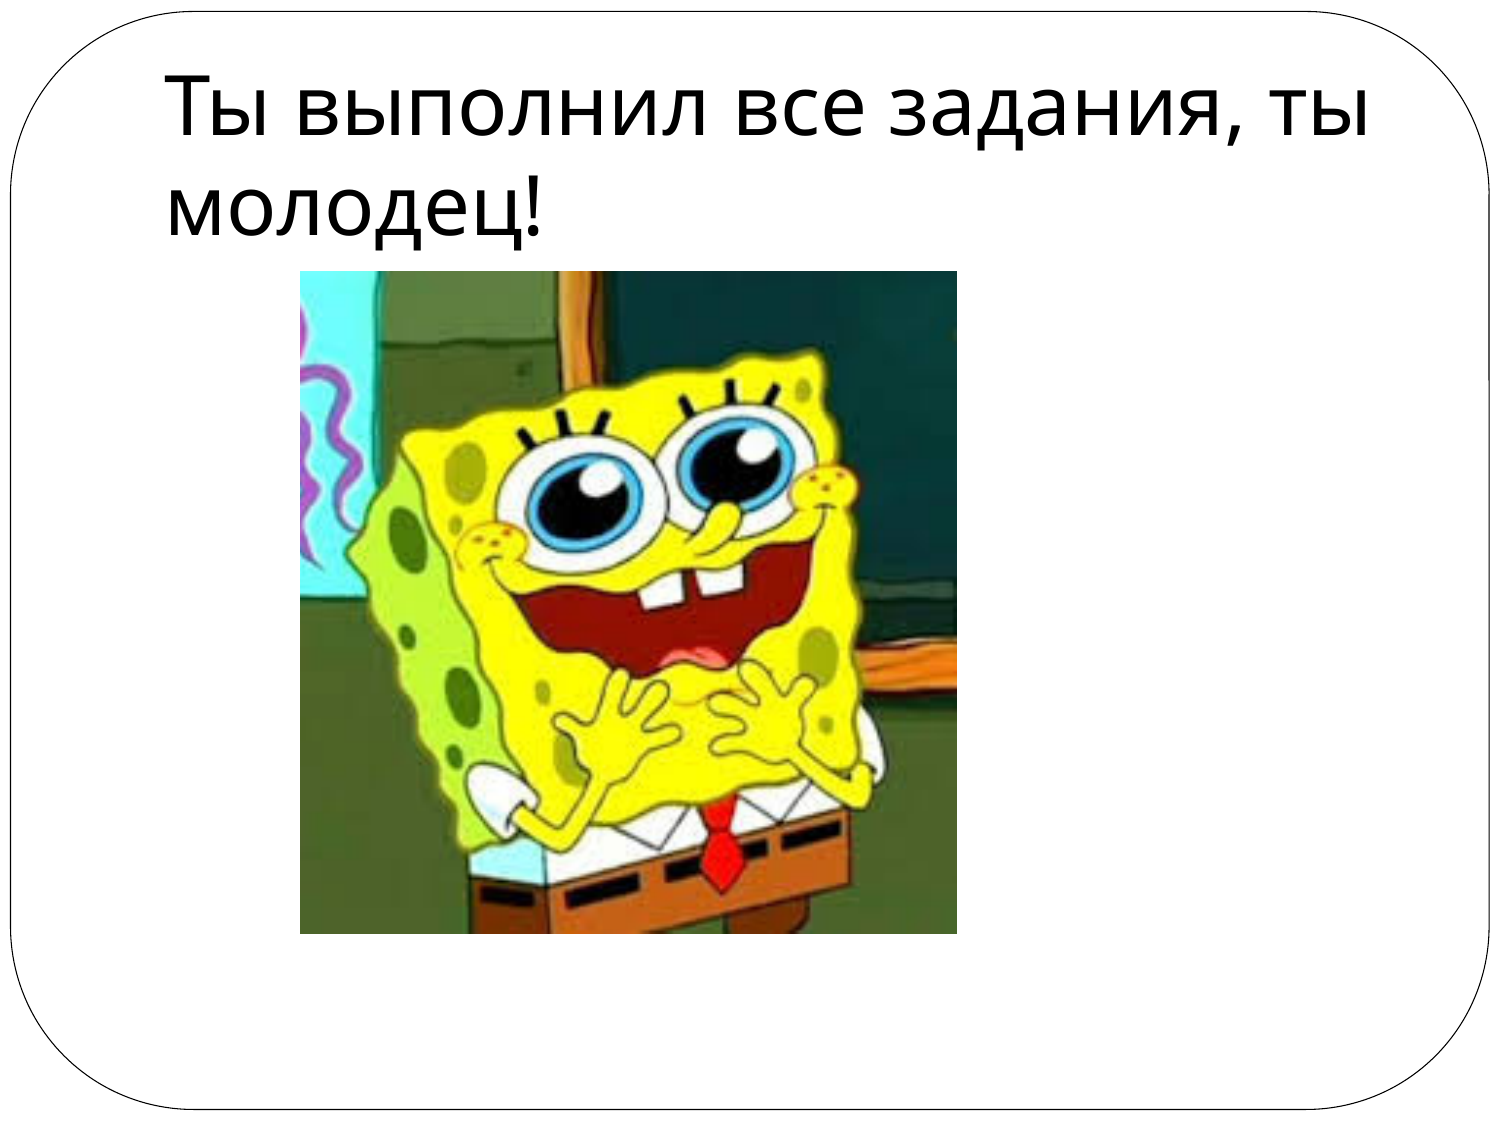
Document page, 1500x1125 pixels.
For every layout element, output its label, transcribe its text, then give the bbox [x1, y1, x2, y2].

title Ты выполнил все задания, ты молодец! [150, 45, 1425, 233]
picture [300, 271, 957, 934]
